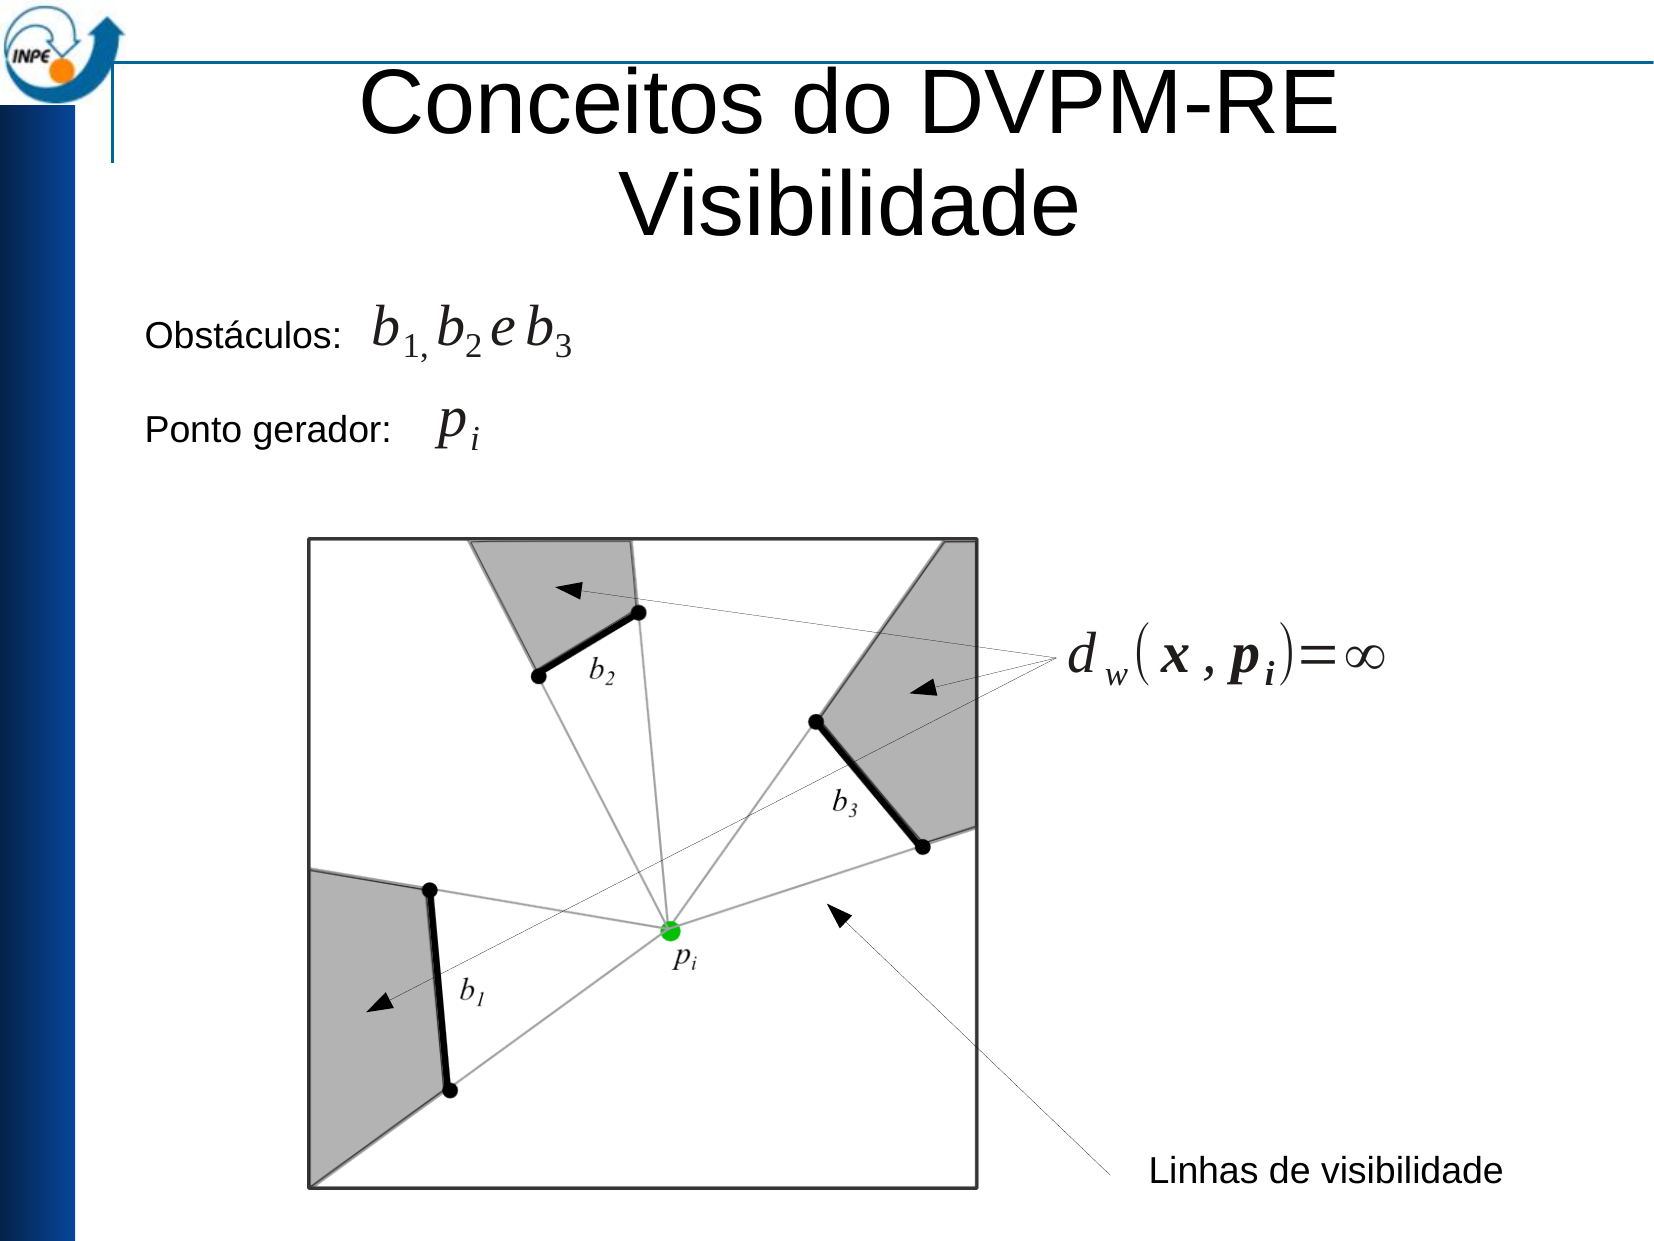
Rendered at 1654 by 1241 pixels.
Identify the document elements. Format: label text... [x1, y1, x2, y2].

picture [307, 537, 1057, 1190]
chart [365, 293, 579, 367]
chart [424, 383, 488, 458]
text_box Linhas de visibilidade [1133, 1142, 1524, 1199]
title Conceitos do DVPM-RE Visibilidade [82, 49, 1619, 257]
text_box Ponto gerador: [129, 401, 418, 459]
picture [0, 0, 126, 105]
text_box Obstáculos: [129, 307, 358, 364]
chart [1059, 619, 1394, 694]
